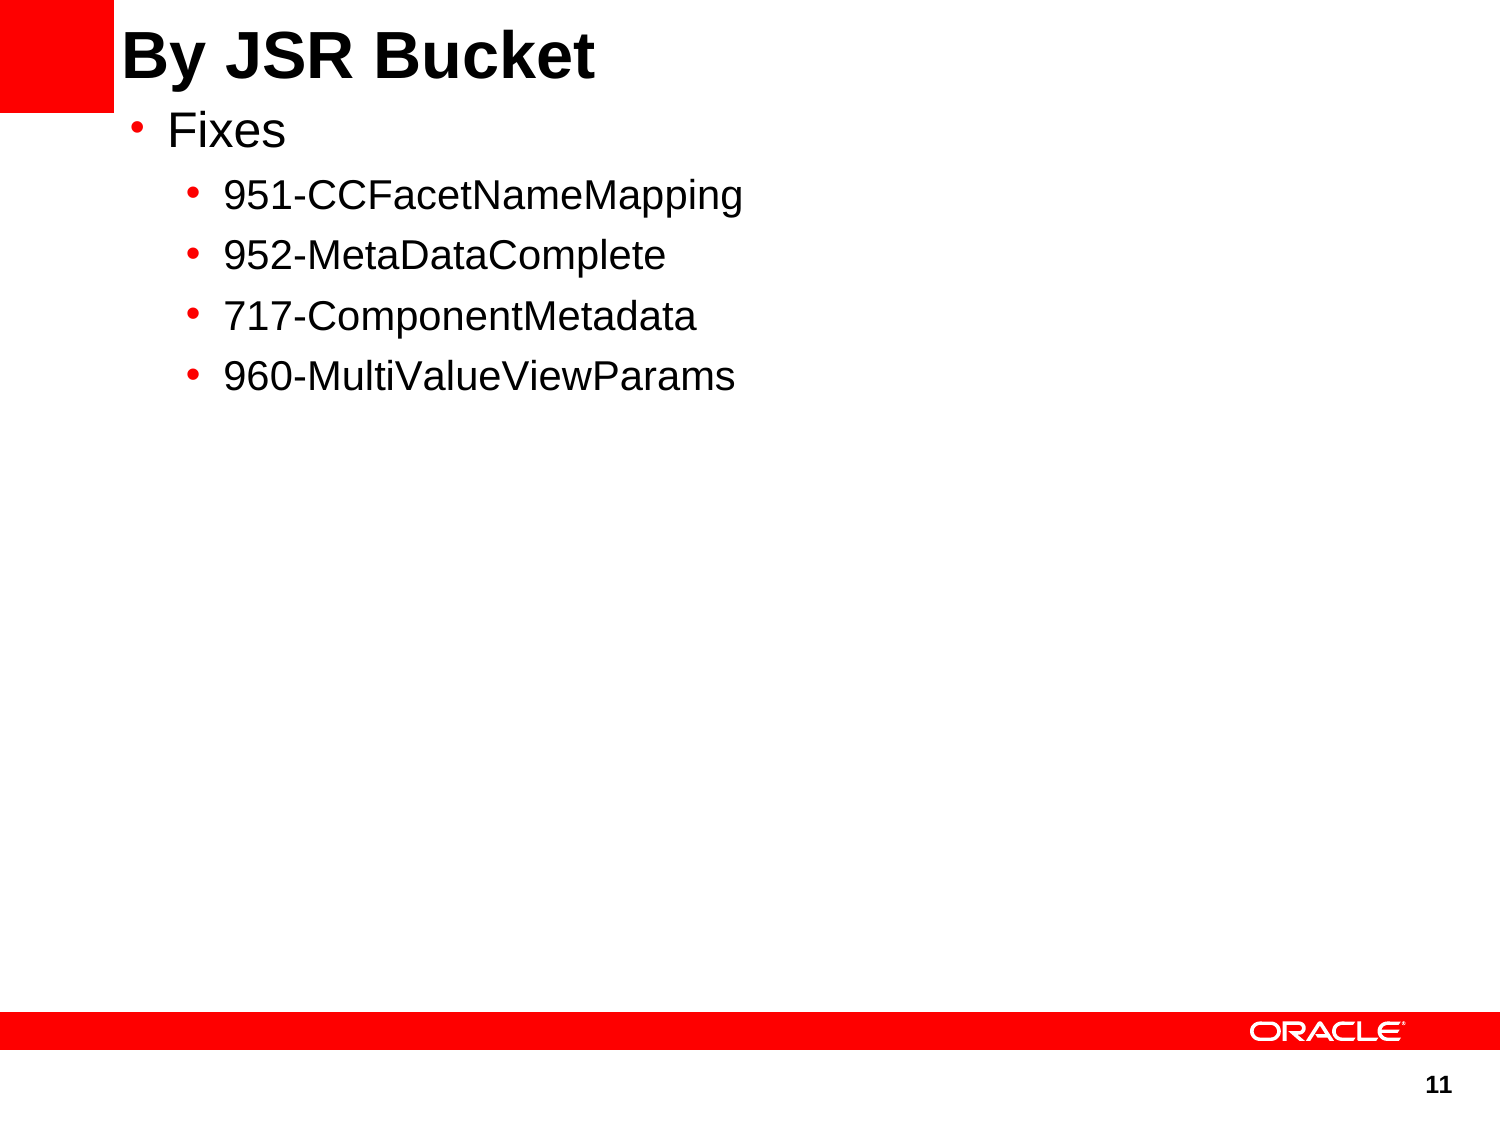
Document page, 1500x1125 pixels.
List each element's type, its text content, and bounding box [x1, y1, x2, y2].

title By JSR Bucket [121, 11, 1366, 152]
picture [0, 0, 114, 113]
picture [0, 1012, 1500, 1050]
list Fixes 951-CCFacetNameMapping 952-MetaDataComplete 717-ComponentMetadata 960-MultiValueViewParams [129, 97, 1367, 796]
